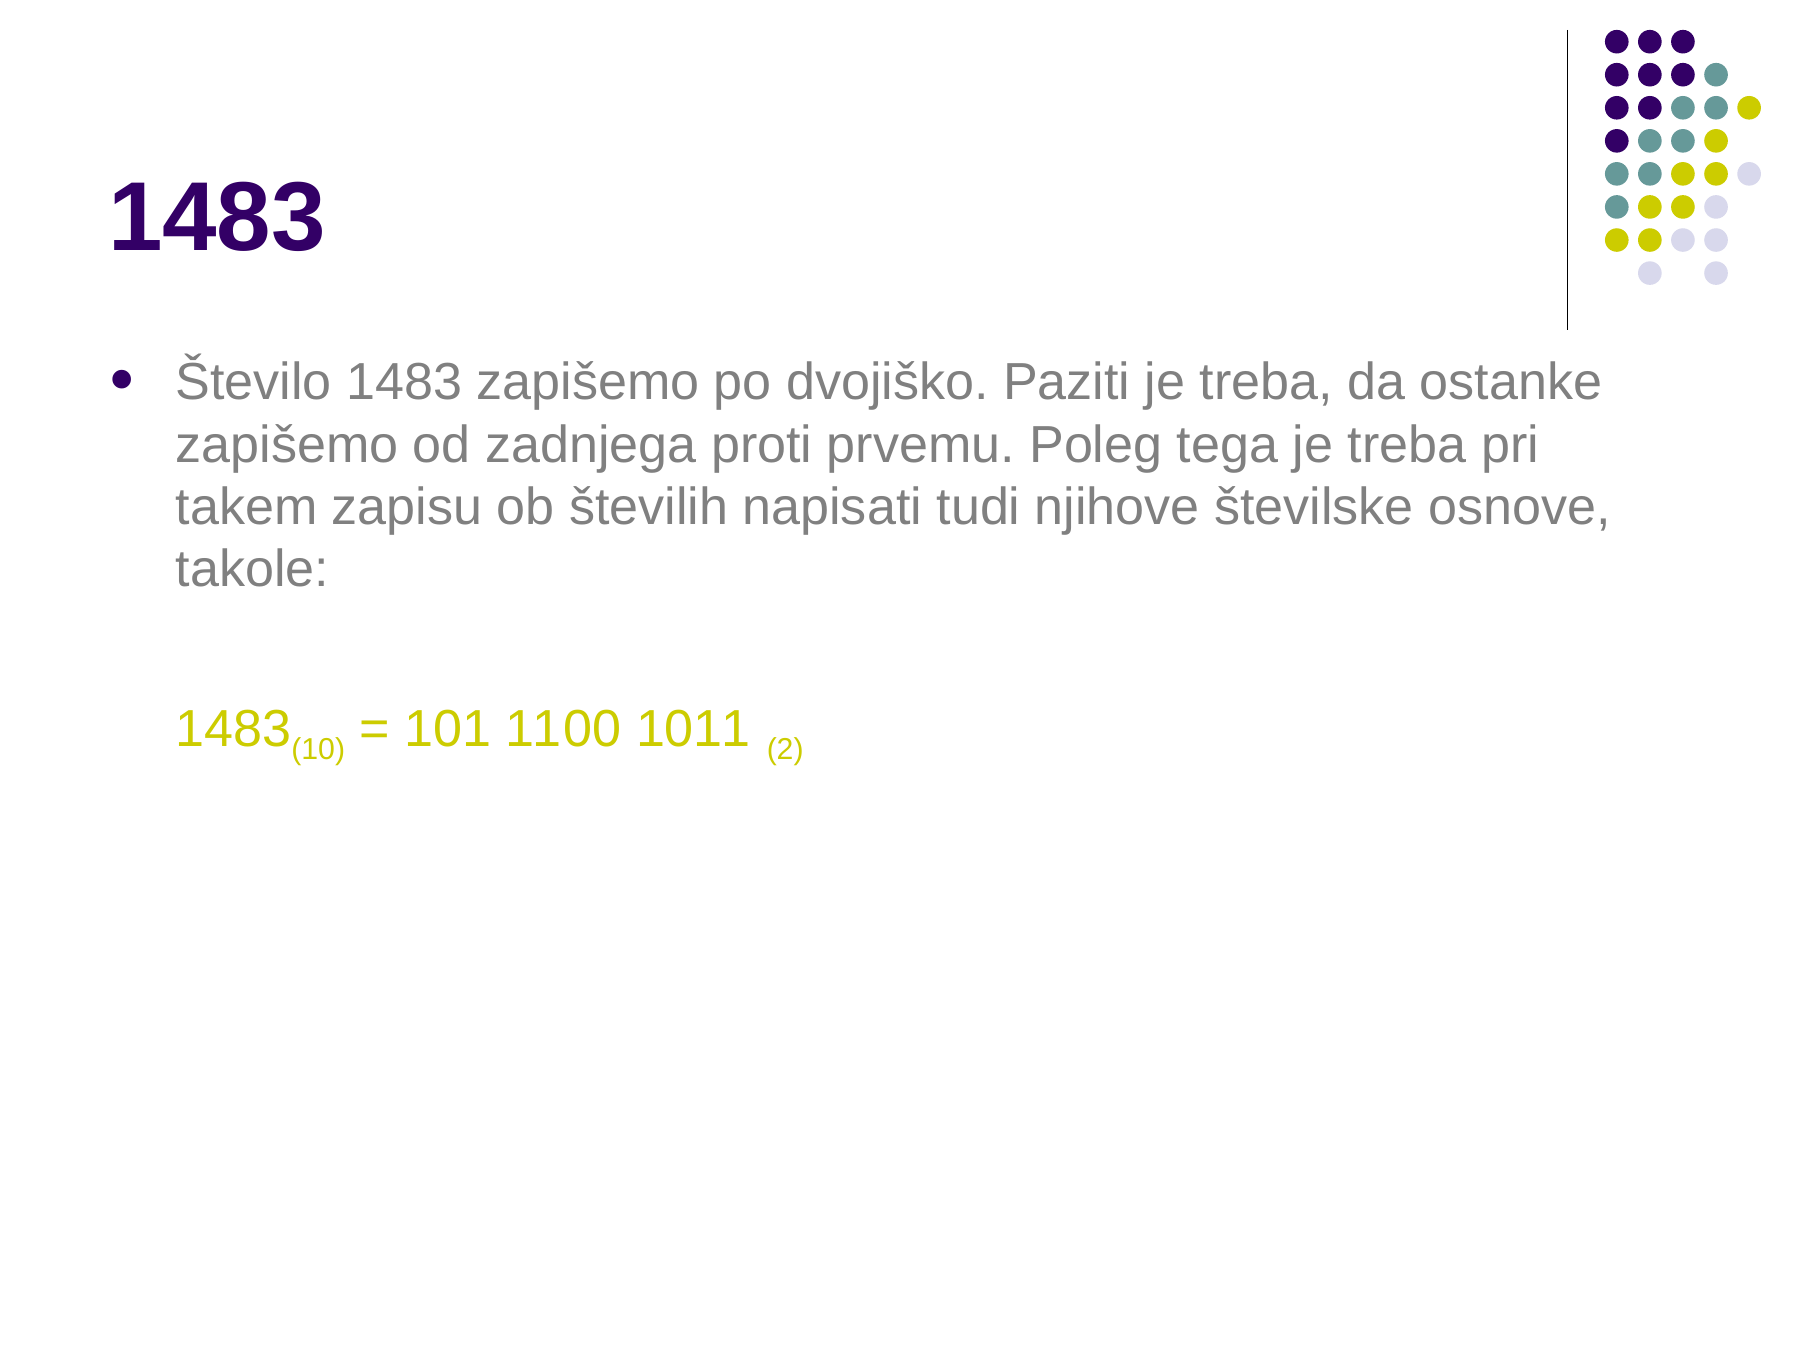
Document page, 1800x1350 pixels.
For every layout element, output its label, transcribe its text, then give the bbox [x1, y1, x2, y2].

list Število 1483 zapišemo po dvojiško. Paziti je treba, da ostanke zapišemo od zadnjega proti prvemu. Poleg tega je treba pri takem zapisu ob številih napisati tudi njihove številske osnove, takole: 1483(10) = 101 1100 1011 (2) [90, 338, 1710, 1207]
title 1483 [90, 23, 1576, 280]
